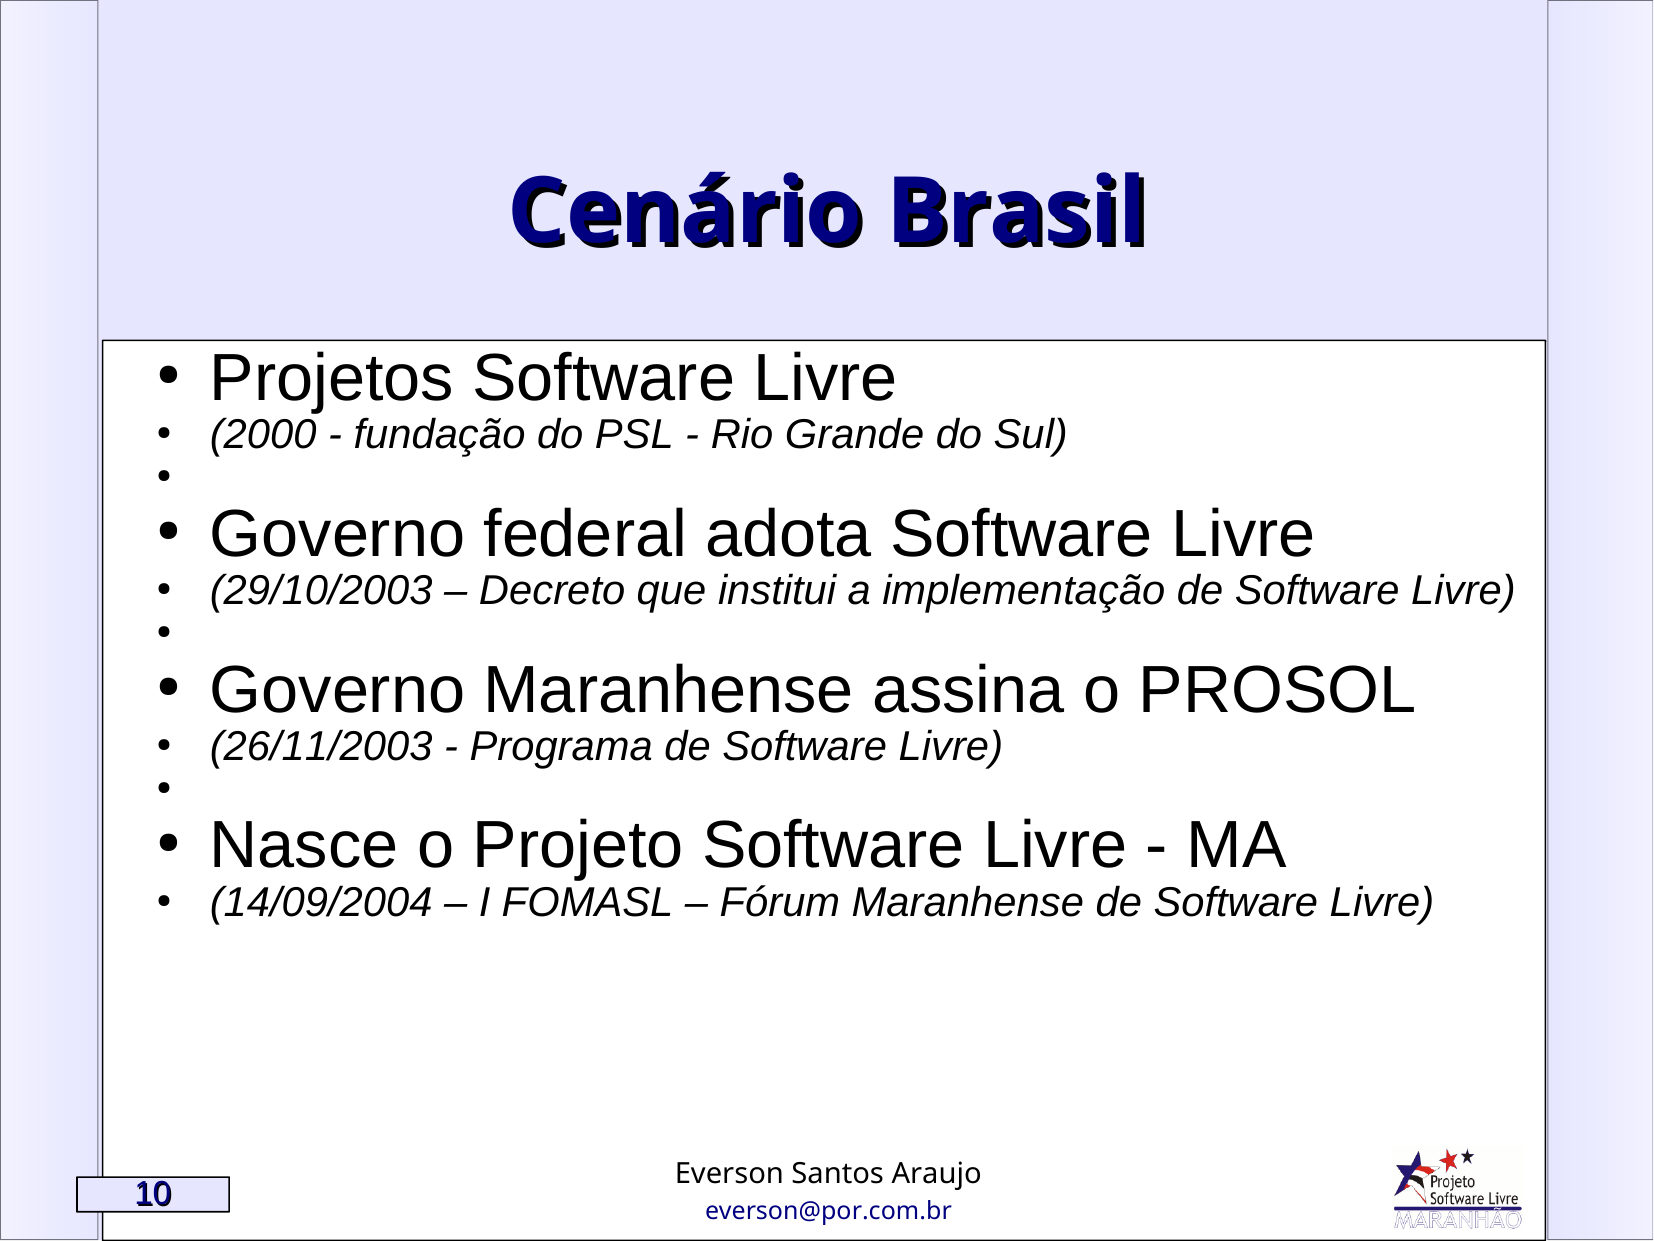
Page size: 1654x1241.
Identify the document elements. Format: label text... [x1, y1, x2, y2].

picture [1392, 1146, 1524, 1230]
title Cenário Brasil [121, 102, 1534, 311]
list Projetos Software Livre (2000 - fundação do PSL - Rio Grande do Sul) Governo federal adota Software Livre (29/10/2003 – Decreto que institui a implementação de Software Livre) Governo Maranhense assina o PROSOL (26/11/2003 - Programa de Software Livre) Nasce o Projeto Software Livre - MA (14/09/2004 – I FOMASL – Fórum Maranhense de Software Livre) [121, 344, 1534, 1127]
